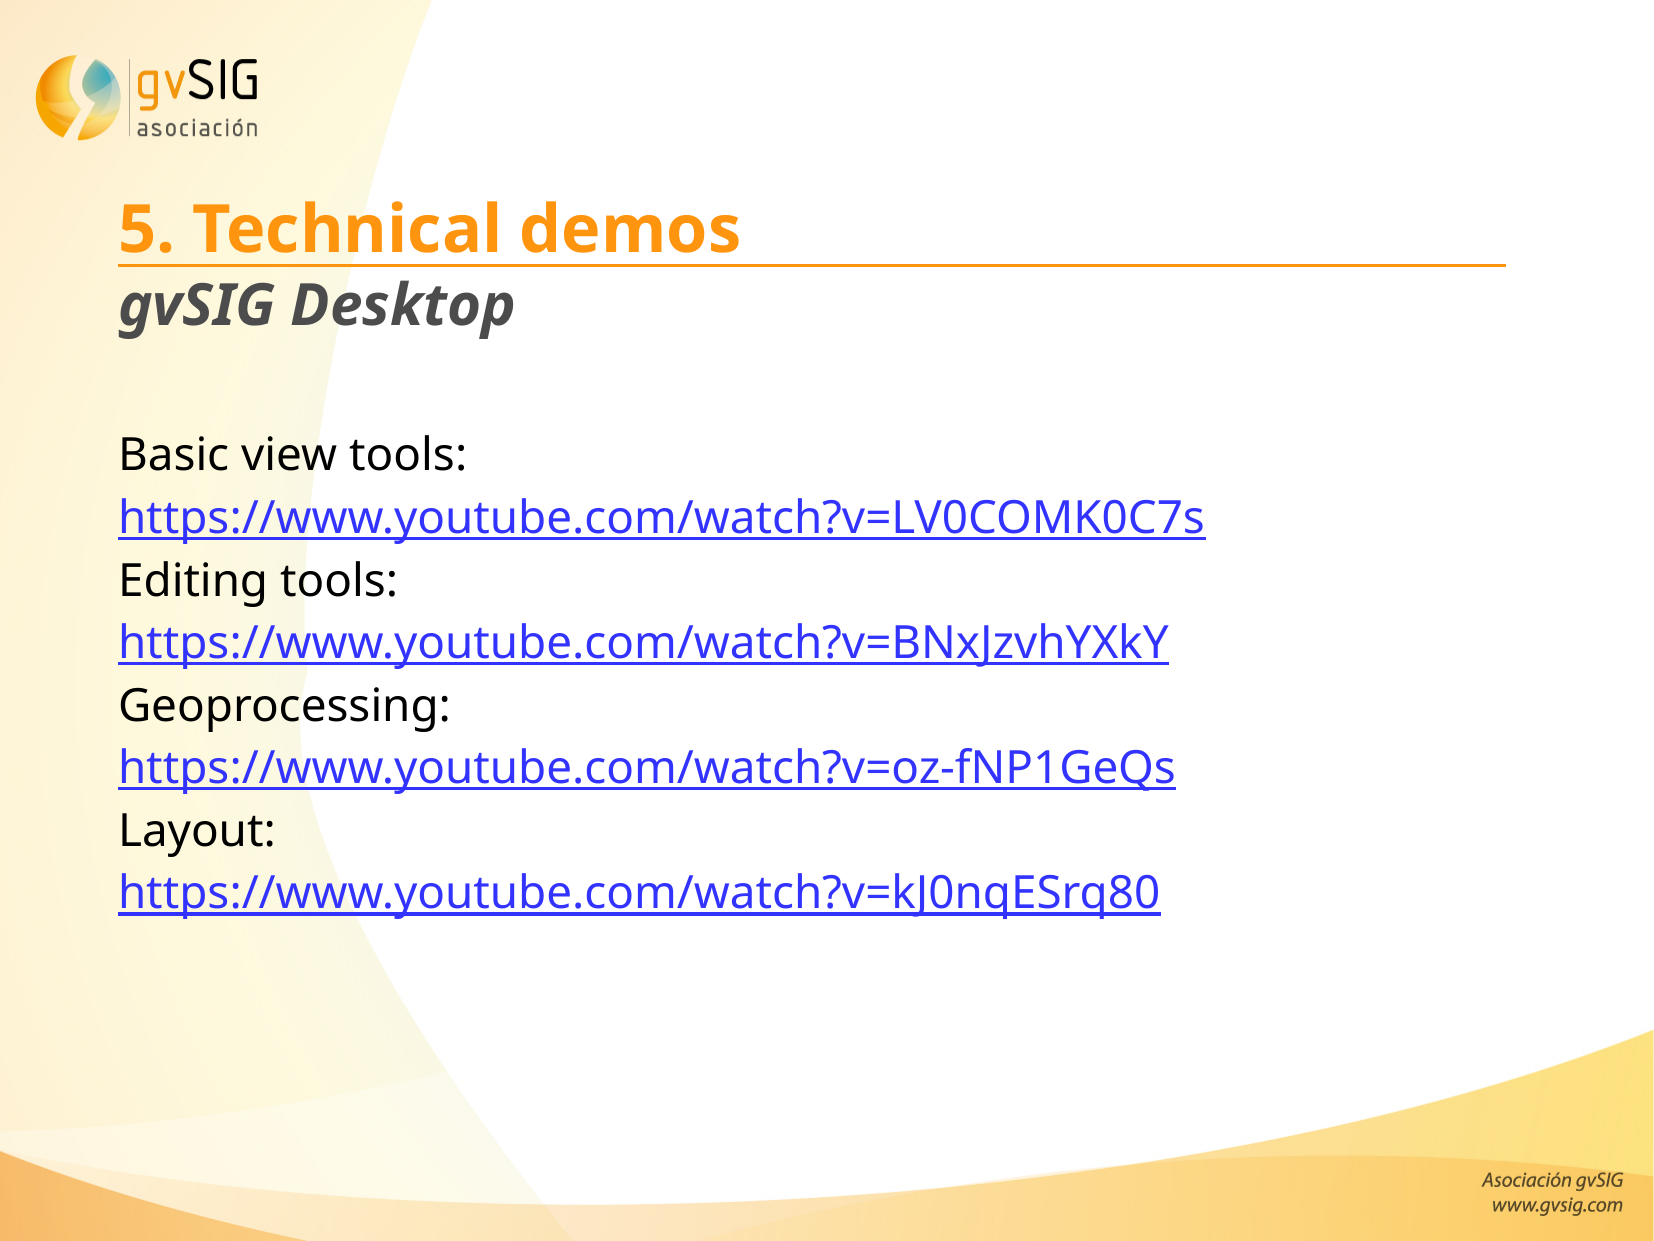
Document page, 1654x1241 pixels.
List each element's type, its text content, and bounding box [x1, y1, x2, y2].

picture [0, 0, 1654, 1241]
title 5. Technical demos [118, 177, 1607, 276]
title gvSIG Desktop Basic view tools: https://www.youtube.com/watch?v=LV0COMK0C7s Editing tools: https://www.youtube.com/watch?v=BNxJzvhYXkY Geoprocessing: https://www.youtube.com/watch?v=oz-fNP1GeQs Layout: https://www.youtube.com/watch?v=kJ0nqESrq80 [118, 326, 1462, 1081]
